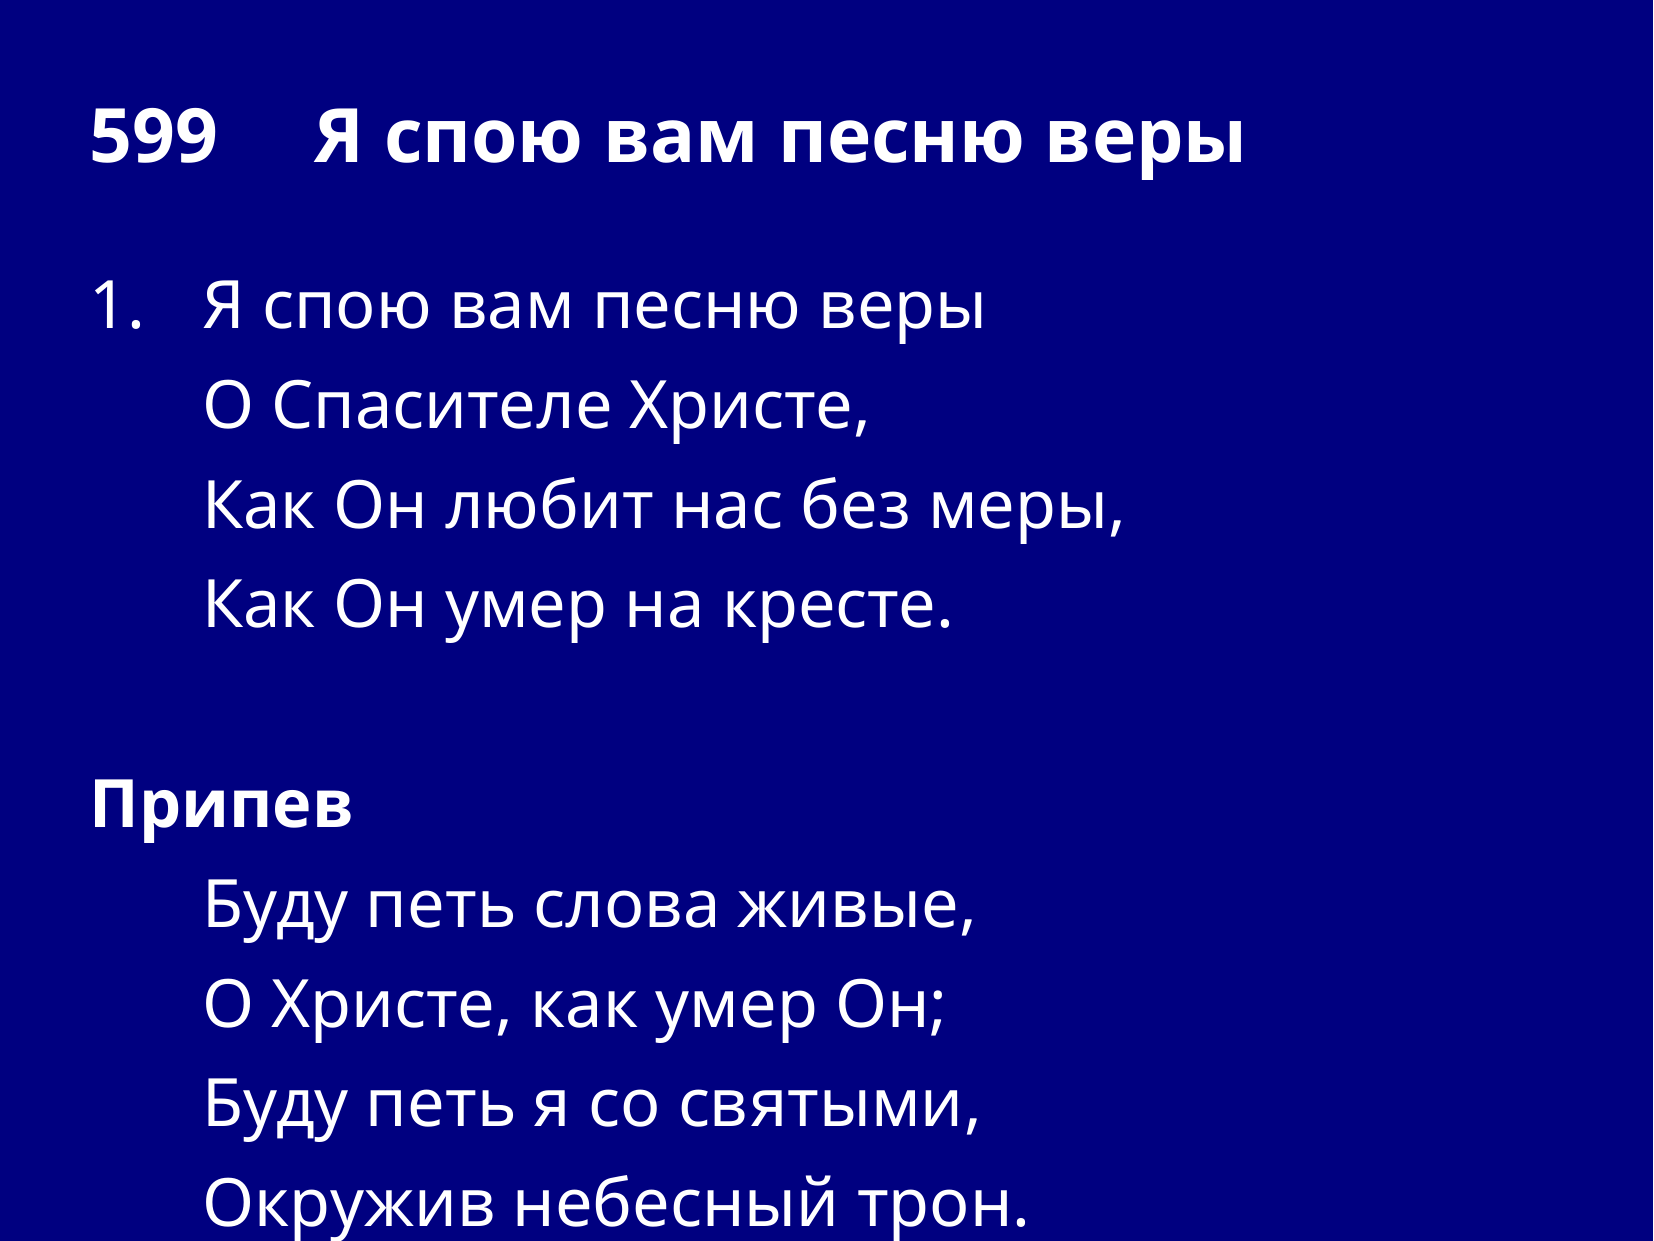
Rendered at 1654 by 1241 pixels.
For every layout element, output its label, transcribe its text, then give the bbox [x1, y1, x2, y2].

text_box 599 Я спою вам песню веры [75, 75, 1576, 188]
text_box 1. Я спою вам песню веры О Спасителе Христе, Как Он любит нас без меры, Как Он умер на кресте. Припев Буду петь слова живые, О Христе, как умер Он; Буду петь я со святыми, Окружив небесный трон. [75, 188, 1576, 1163]
